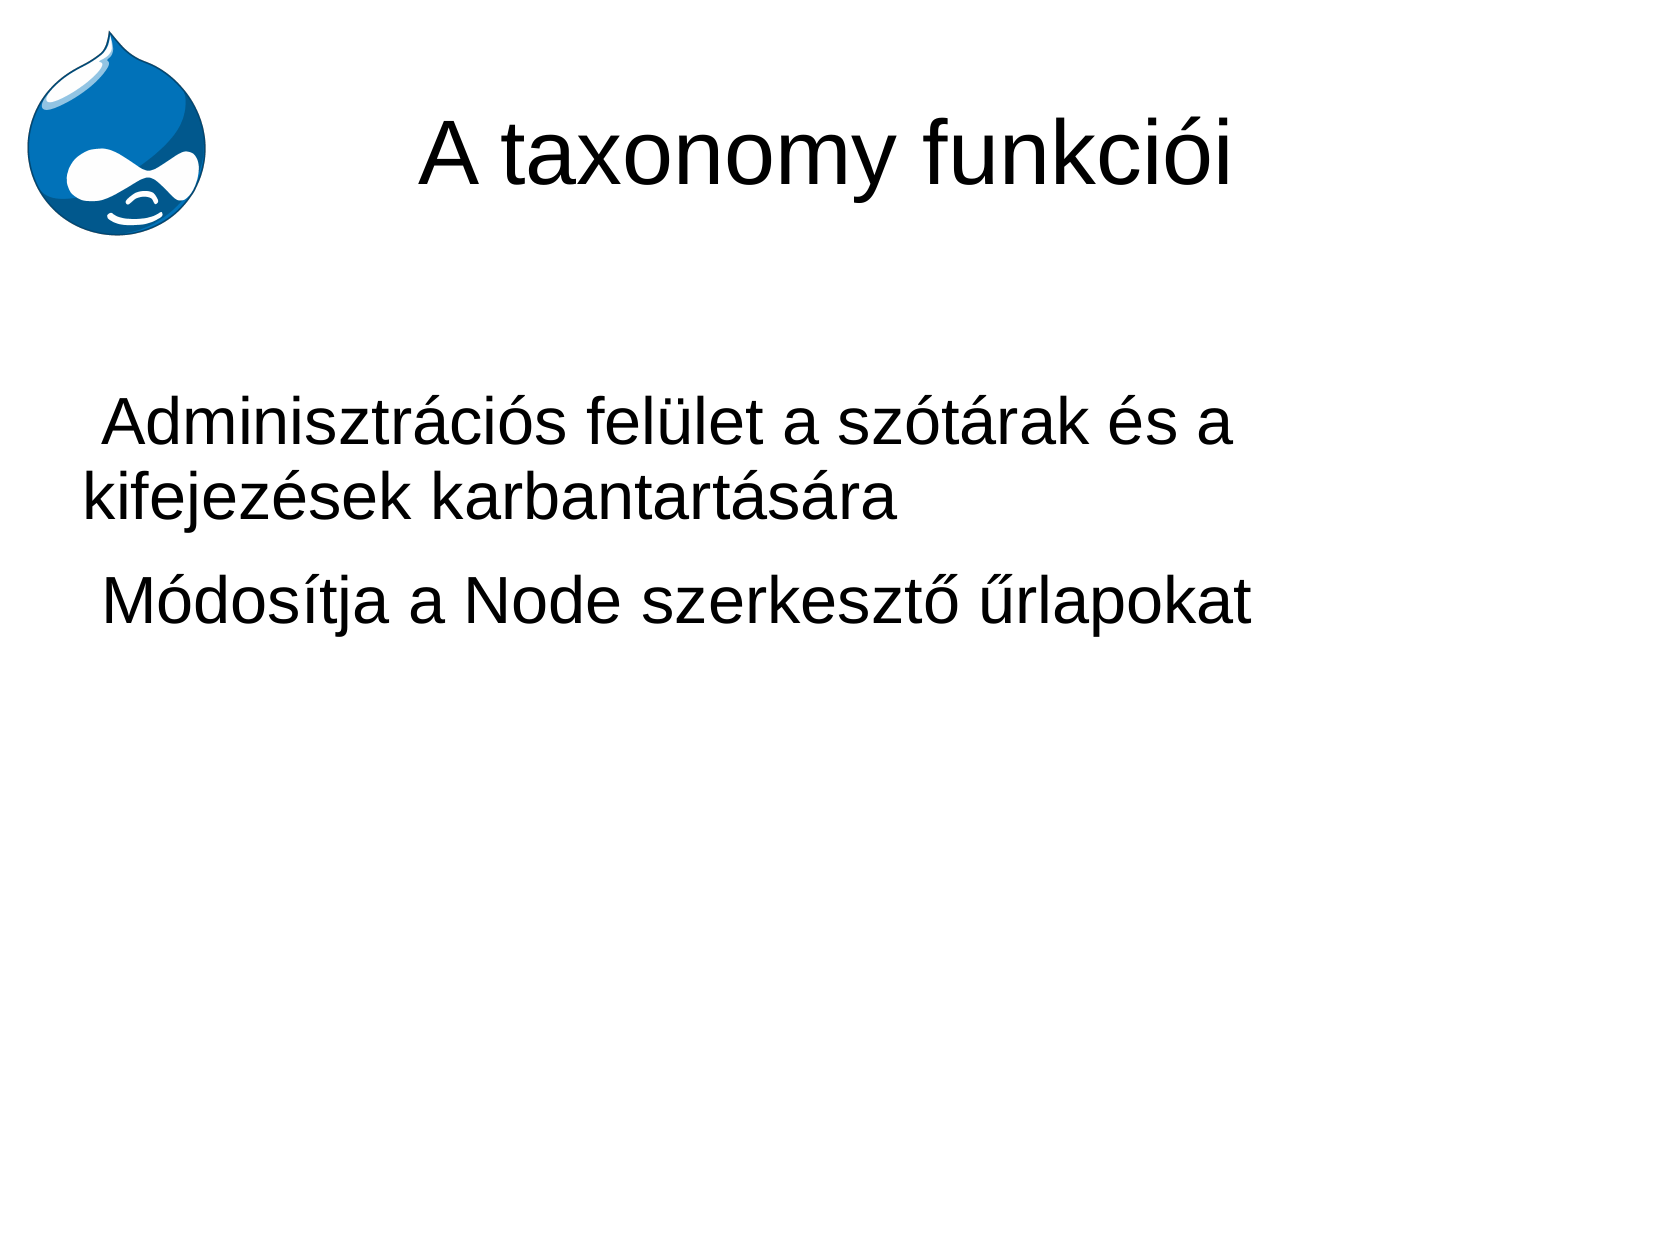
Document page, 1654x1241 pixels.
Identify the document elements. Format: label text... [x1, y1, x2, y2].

picture [26, 29, 207, 237]
title A taxonomy funkciói [82, 49, 1571, 257]
list Adminisztrációs felület a szótárak és a kifejezések karbantartására Módosítja a Node szerkesztő űrlapokat [82, 383, 1571, 1109]
